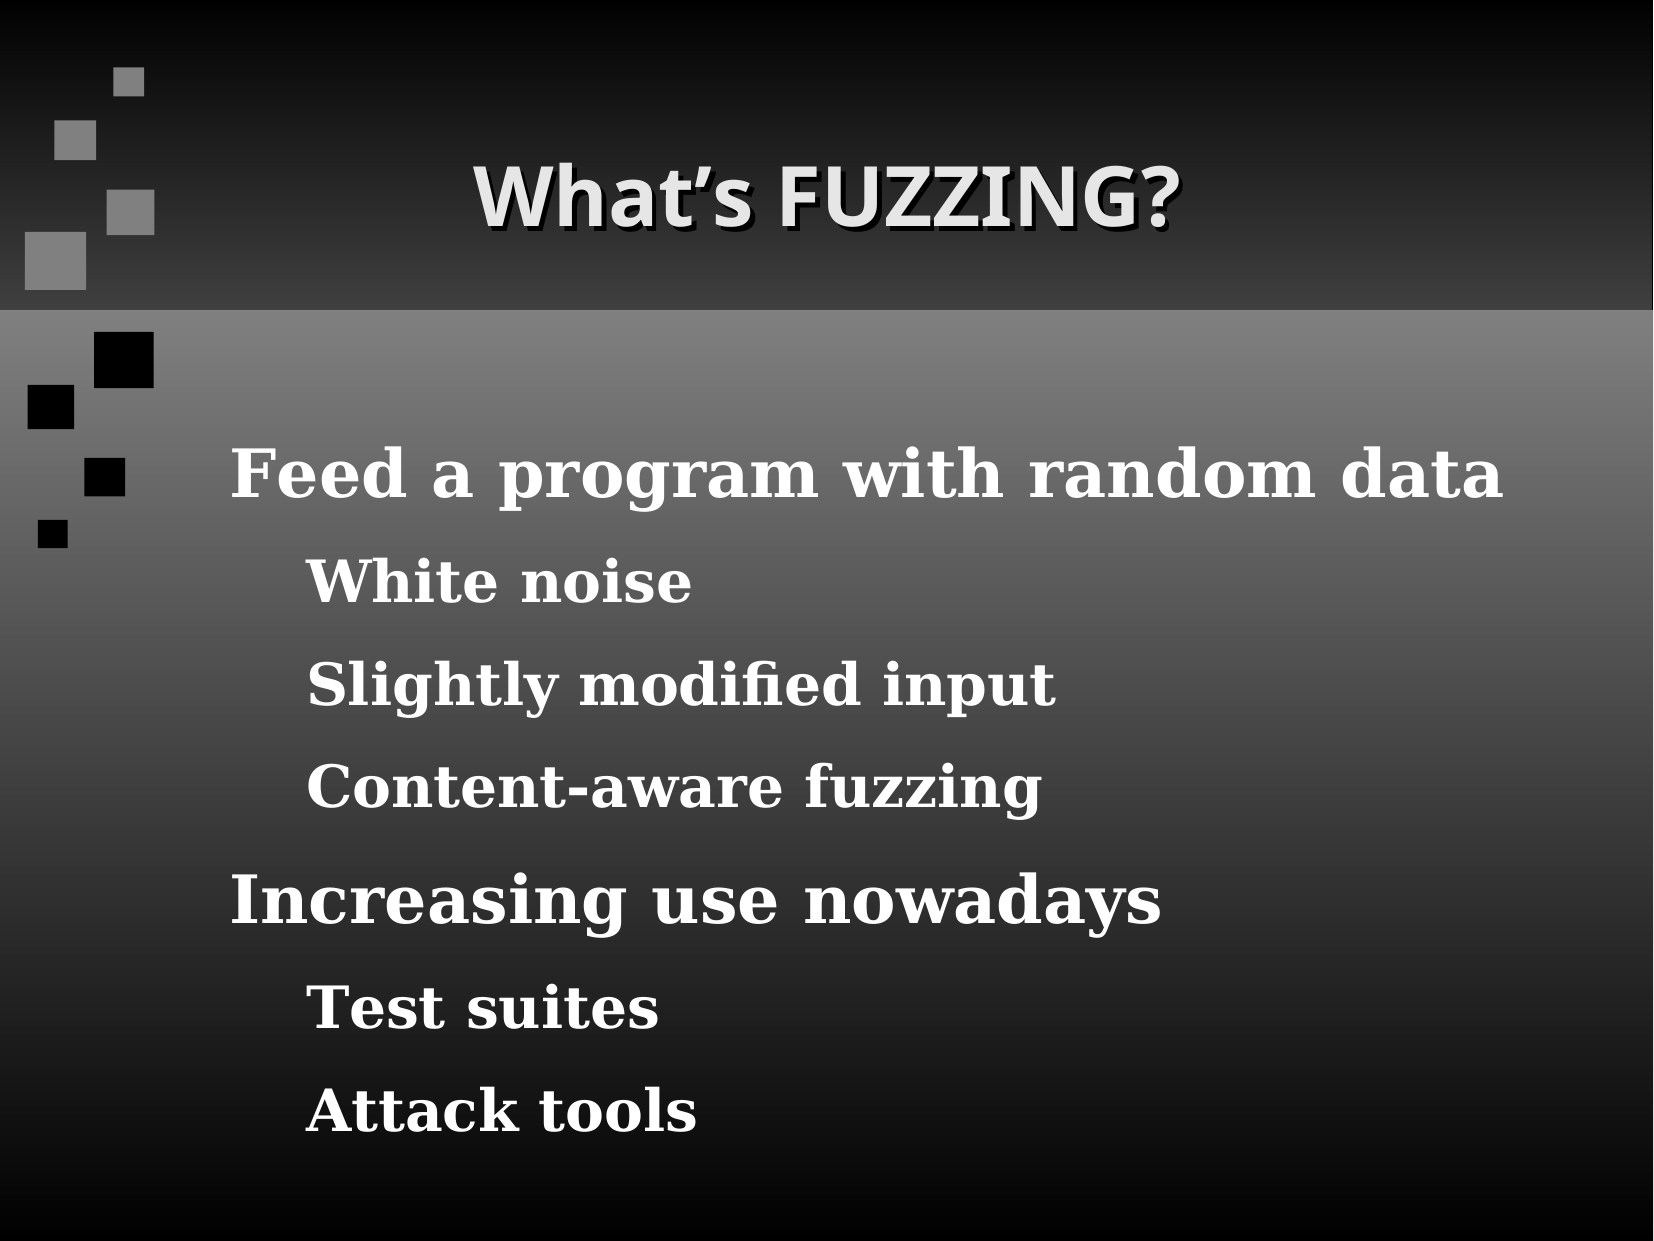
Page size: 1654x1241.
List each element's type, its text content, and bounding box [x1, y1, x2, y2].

list Feed a program with random data White noise Slightly modified input Content-aware fuzzing Increasing use nowadays Test suites Attack tools [211, 395, 1596, 1185]
title What’s FUZZING? [121, 91, 1534, 299]
